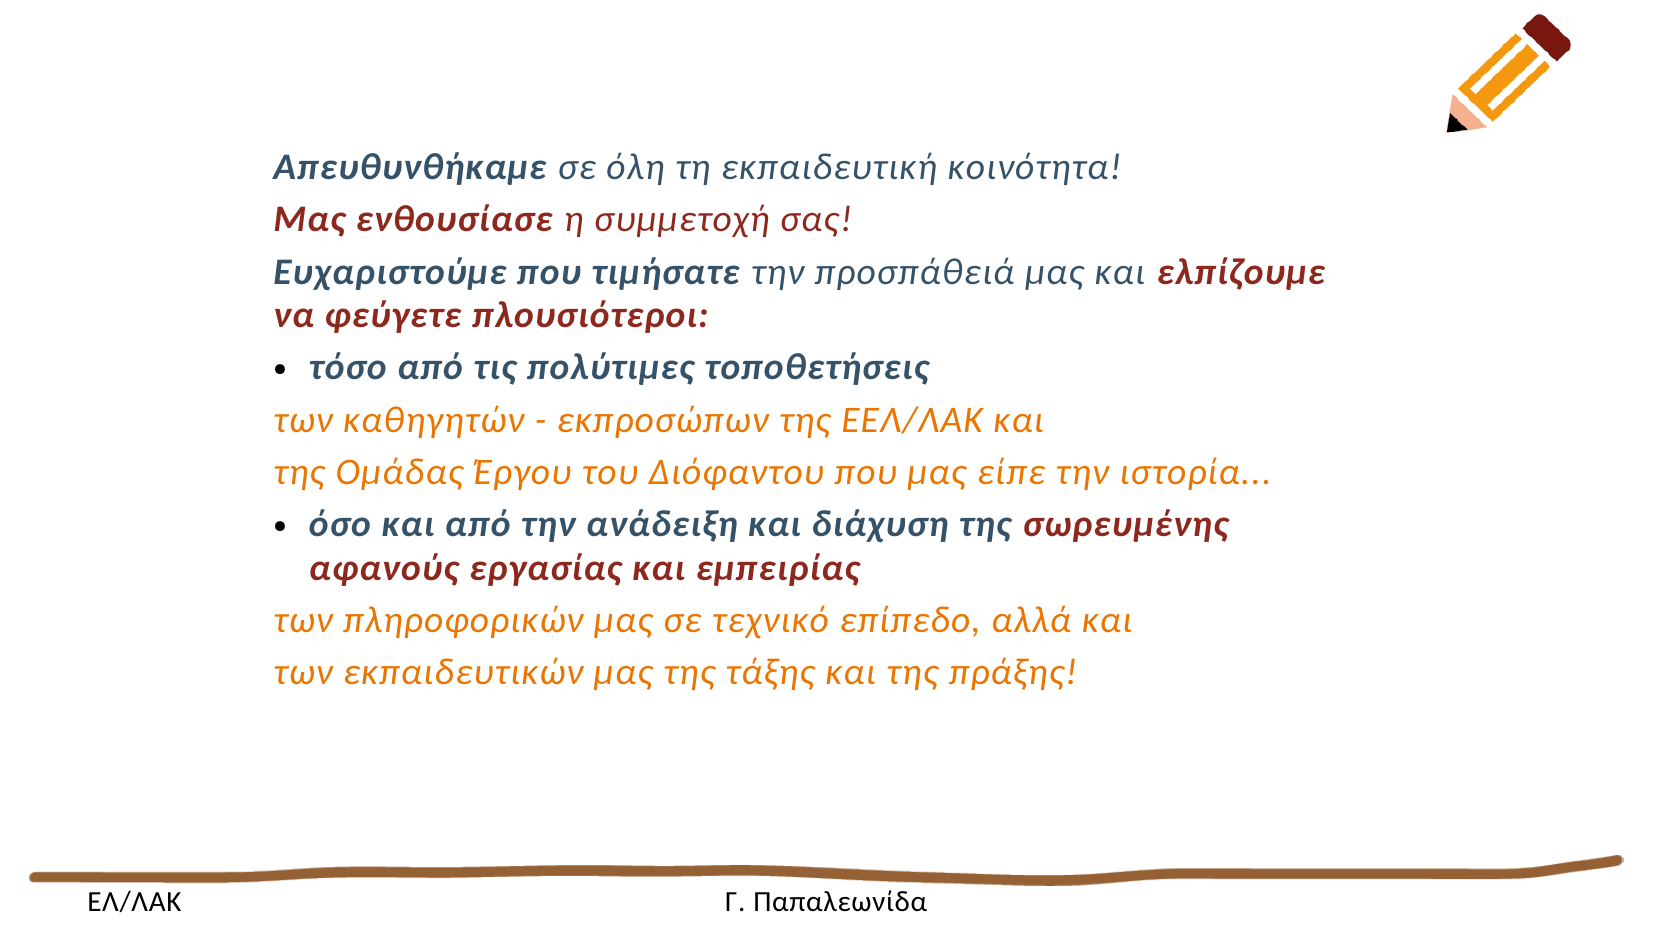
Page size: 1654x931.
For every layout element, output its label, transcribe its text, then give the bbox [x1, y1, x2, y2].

picture [29, 855, 1624, 886]
text_box Απευθυνθήκαμε σε όλη τη εκπαιδευτική κοινότητα! Μας ενθουσίασε η συμμετοχή σας! Ευχαριστούμε που τιμήσατε την προσπάθειά μας και ελπίζουμε να φεύγετε πλουσιότεροι: τόσο από τις πολύτιμες τοποθετήσεις των καθηγητών - εκπροσώπων της ΕΕΛ/ΛΑΚ και της Ομάδας Έργου του Διόφαντου που μας είπε την ιστορία... όσο και από την ανάδειξη και διάχυση της σωρευμένης αφανούς εργασίας και εμπειρίας των πληροφορικών μας σε τεχνικό επίπεδο, αλλά και των εκπαιδευτικών μας της τάξης και της πράξης! [258, 130, 1384, 710]
text_box ΕΛ/ΛΑΚ [87, 885, 471, 930]
text_box Γ. Παπαλεωνίδα [560, 885, 1092, 930]
picture [1446, 14, 1571, 133]
